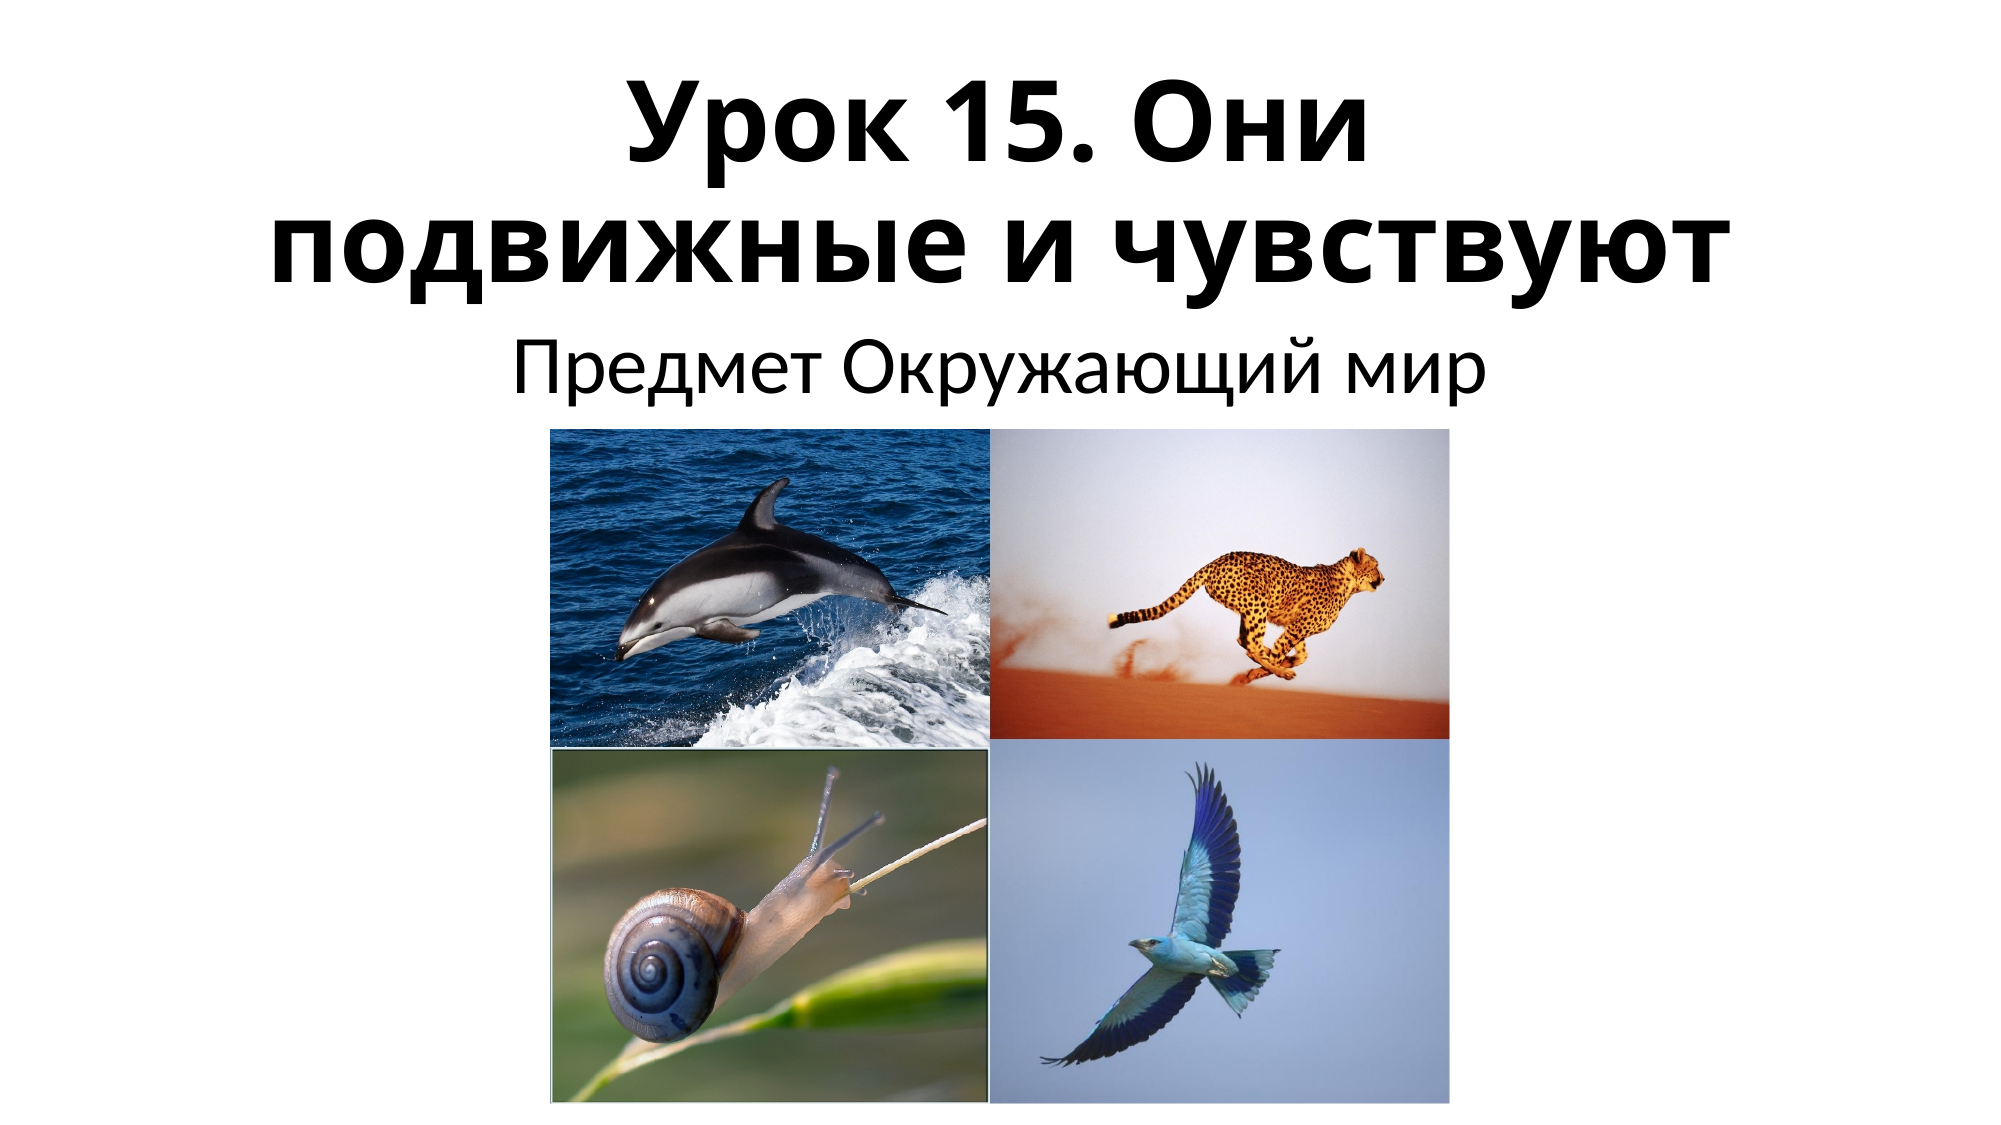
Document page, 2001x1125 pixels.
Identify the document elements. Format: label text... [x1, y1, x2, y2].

picture [550, 429, 1450, 1104]
title Урок 15. Они подвижные и чувствуют [249, 21, 1750, 314]
subtitle Предмет Окружающий мир [249, 314, 1750, 442]
